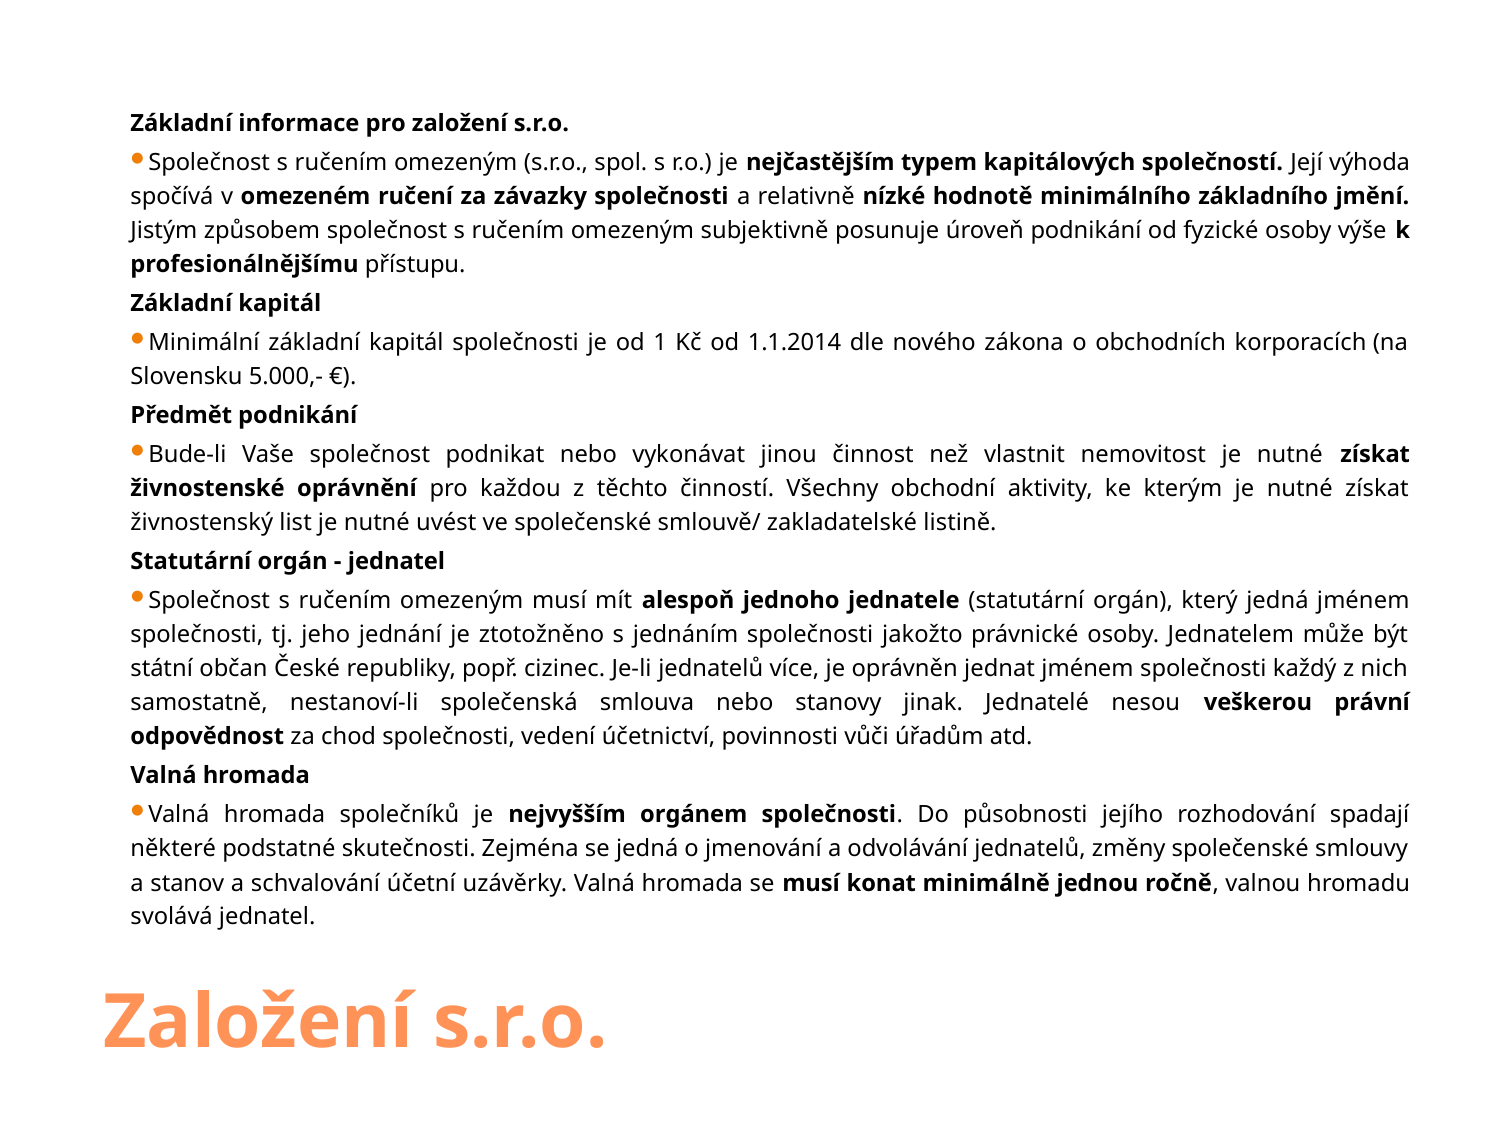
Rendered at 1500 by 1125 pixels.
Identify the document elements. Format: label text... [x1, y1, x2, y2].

list Základní informace pro založení s.r.o. Společnost s ručením omezeným (s.r.o., spol. s r.o.) je nejčastějším typem kapitálových společností. Její výhoda spočívá v omezeném ručení za závazky společnosti a relativně nízké hodnotě minimálního základního jmění. Jistým způsobem společnost s ručením omezeným subjektivně posunuje úroveň podnikání od fyzické osoby výše k profesionálnějšímu přístupu. Základní kapitál Minimální základní kapitál společnosti je od 1 Kč od 1.1.2014 dle nového zákona o obchodních korporacích (na Slovensku 5.000,- €). Předmět podnikání Bude-li Vaše společnost podnikat nebo vykonávat jinou činnost než vlastnit nemovitost je nutné získat živnostenské oprávnění pro každou z těchto činností. Všechny obchodní aktivity, ke kterým je nutné získat živnostenský list je nutné uvést ve společenské smlouvě/ zakladatelské listině. Statutární orgán - jednatel Společnost s ručením omezeným musí mít alespoň jednoho jednatele (statutární orgán), který jedná jménem společnosti, tj. jeho jednání je ztotožněno s jednáním společnosti jakožto právnické osoby. Jednatelem může být státní občan České republiky, popř. cizinec. Je-li jednatelů více, je oprávněn jednat jménem společnosti každý z nich samostatně, nestanoví-li společenská smlouva nebo stanovy jinak. Jednatelé nesou veškerou právní odpovědnost za chod společnosti, vedení účetnictví, povinnosti vůči úřadům atd. Valná hromada Valná hromada společníků je nejvyšším orgánem společnosti. Do působnosti jejího rozhodování spadají některé podstatné skutečnosti. Zejména se jedná o jmenování a odvolávání jednatelů, změny společenské smlouvy a stanov a schvalování účetní uzávěrky. Valná hromada se musí konat minimálně jednou ročně, valnou hromadu svolává jednatel. [100, 86, 1425, 941]
title Založení s.r.o. [88, 964, 1425, 1071]
